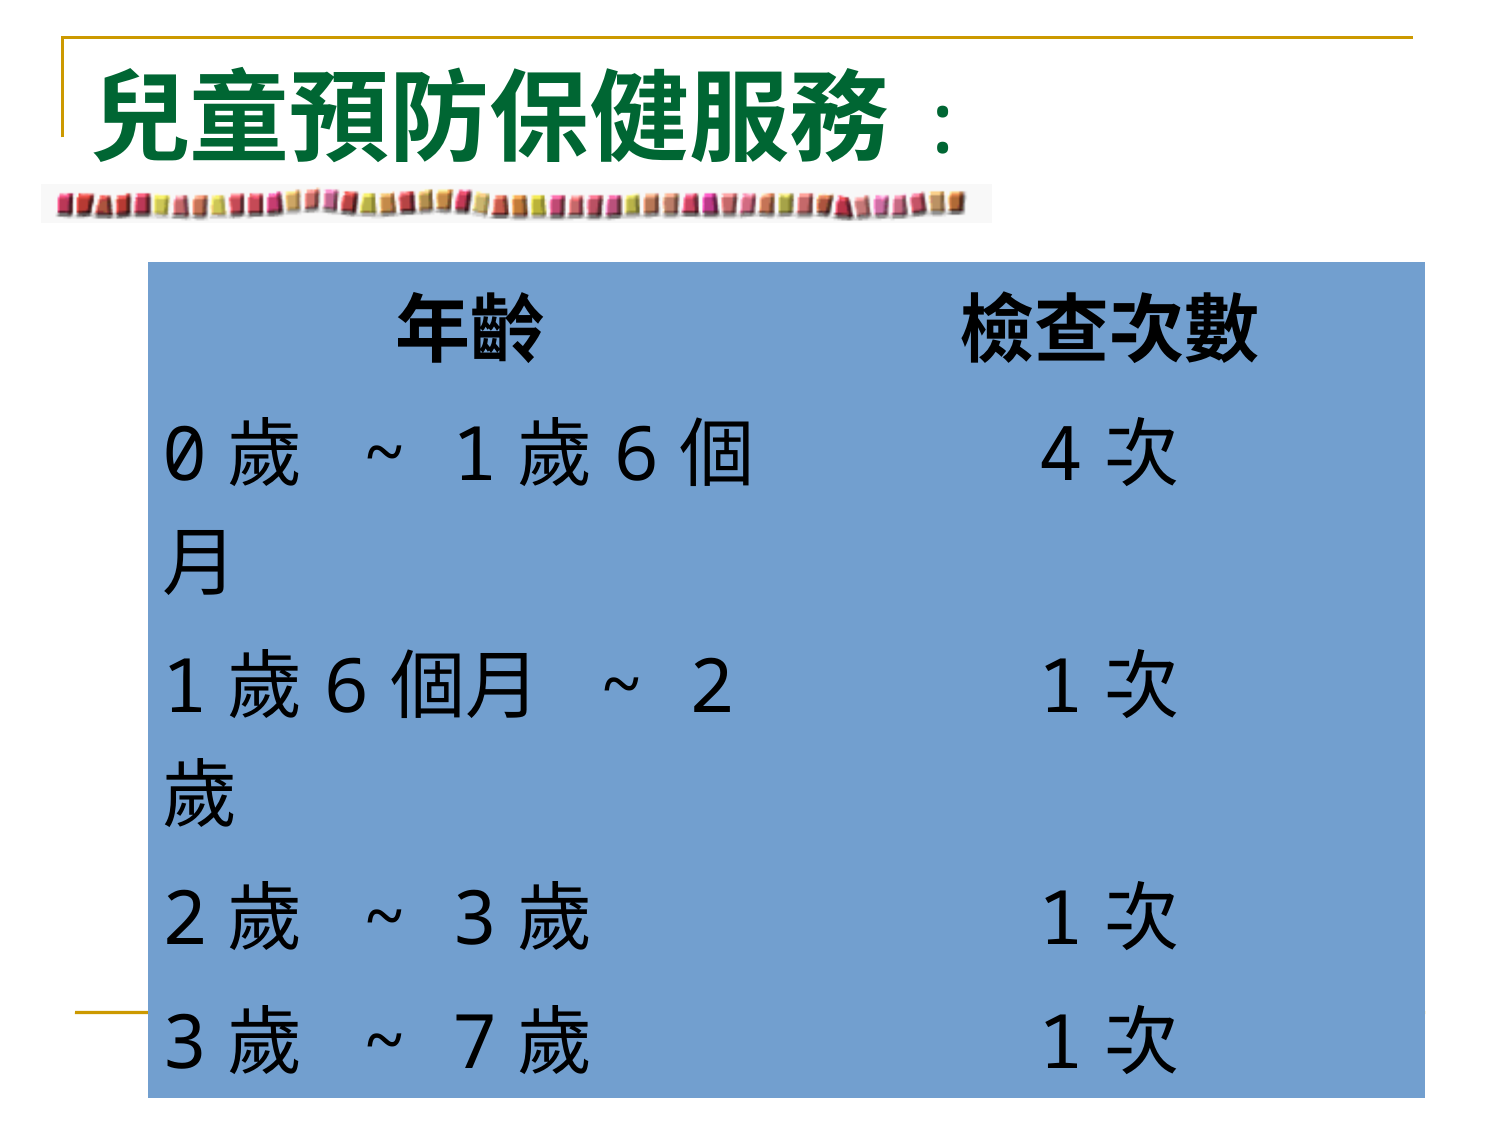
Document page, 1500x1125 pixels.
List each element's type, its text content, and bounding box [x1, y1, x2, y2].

table_cell 1歲6個月 ~ 2歲 [148, 618, 793, 850]
table_header 年齡 [148, 262, 793, 386]
table_cell 1次 [793, 850, 1425, 974]
picture [41, 184, 992, 223]
table_cell 3歲 ~ 7歲 [148, 974, 793, 1098]
table_header 檢查次數 [793, 262, 1425, 386]
title 兒童預防保健服務 : [75, 45, 1426, 233]
table_cell 1次 [793, 618, 1425, 850]
table_cell 1次 [793, 974, 1425, 1098]
table_cell 4次 [793, 386, 1425, 618]
table_cell 0歲 ~ 1歲6個月 [148, 386, 793, 618]
table_cell 2歲 ~ 3歲 [148, 850, 793, 974]
